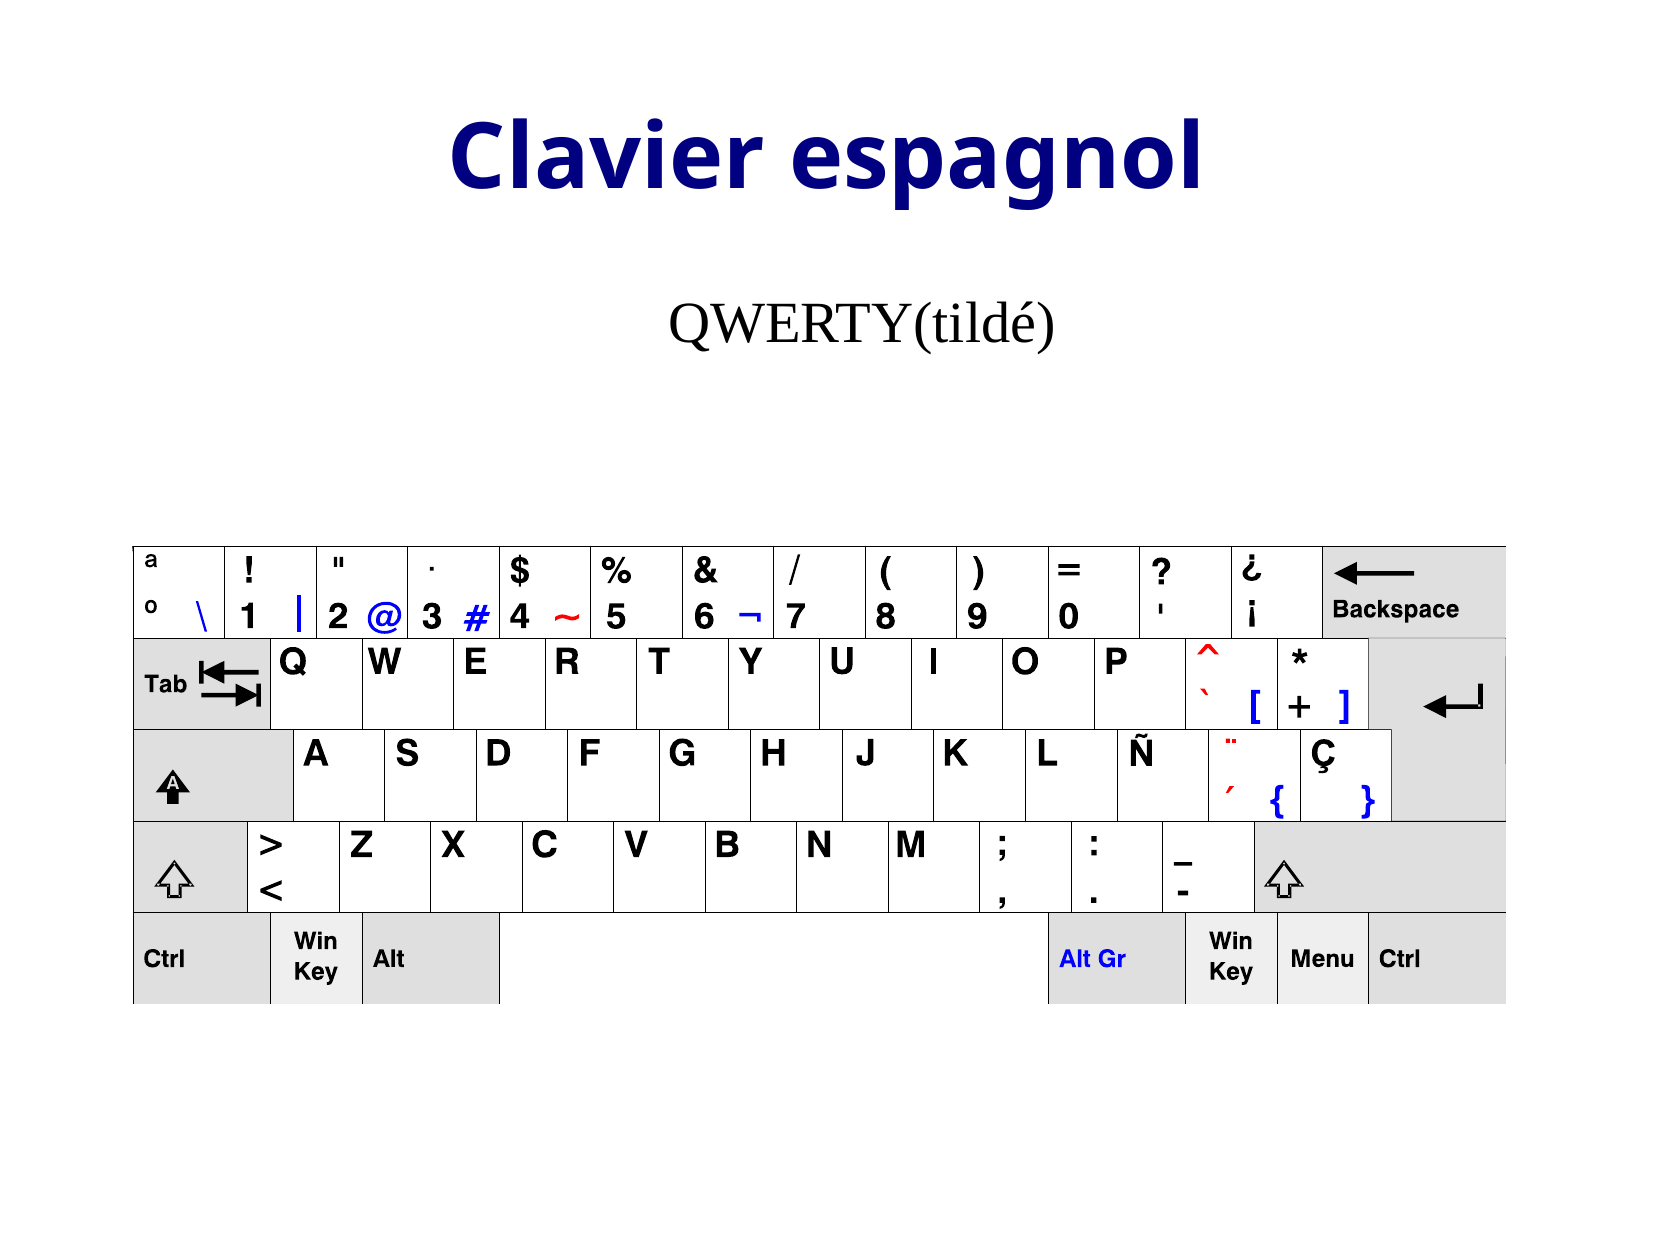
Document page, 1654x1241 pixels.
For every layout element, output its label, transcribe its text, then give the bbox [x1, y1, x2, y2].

list QWERTY(tildé) [82, 290, 1571, 414]
picture [132, 546, 1506, 1004]
title Clavier espagnol [82, 56, 1571, 250]
